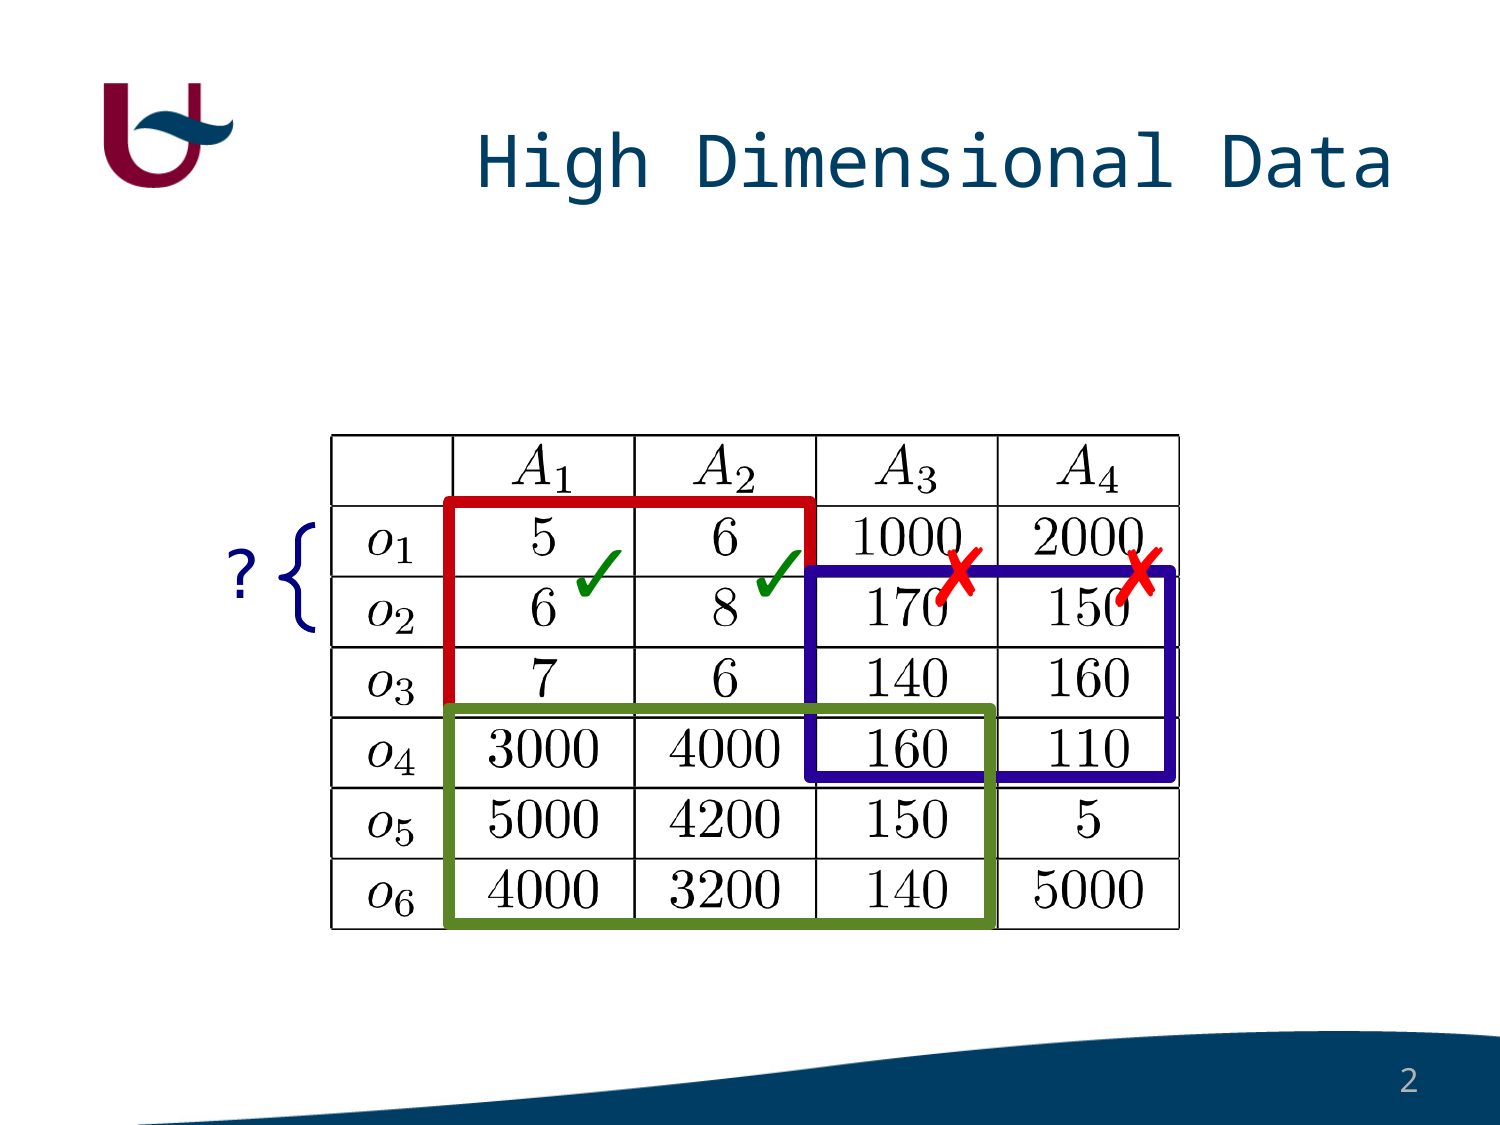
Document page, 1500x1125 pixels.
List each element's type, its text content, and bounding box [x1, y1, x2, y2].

picture [137, 1031, 1500, 1125]
picture [455, 508, 804, 703]
text_box ✗ [915, 498, 1018, 634]
title High Dimensional Data [103, 105, 1396, 211]
picture [455, 714, 984, 918]
picture [816, 714, 984, 771]
picture [103, 83, 234, 105]
text_box ✓ [555, 498, 661, 634]
text_box ✗ [1095, 498, 1198, 634]
picture [330, 434, 1180, 931]
text_box ✓ [735, 498, 841, 634]
text_box ? [210, 525, 276, 620]
picture [816, 577, 1164, 771]
